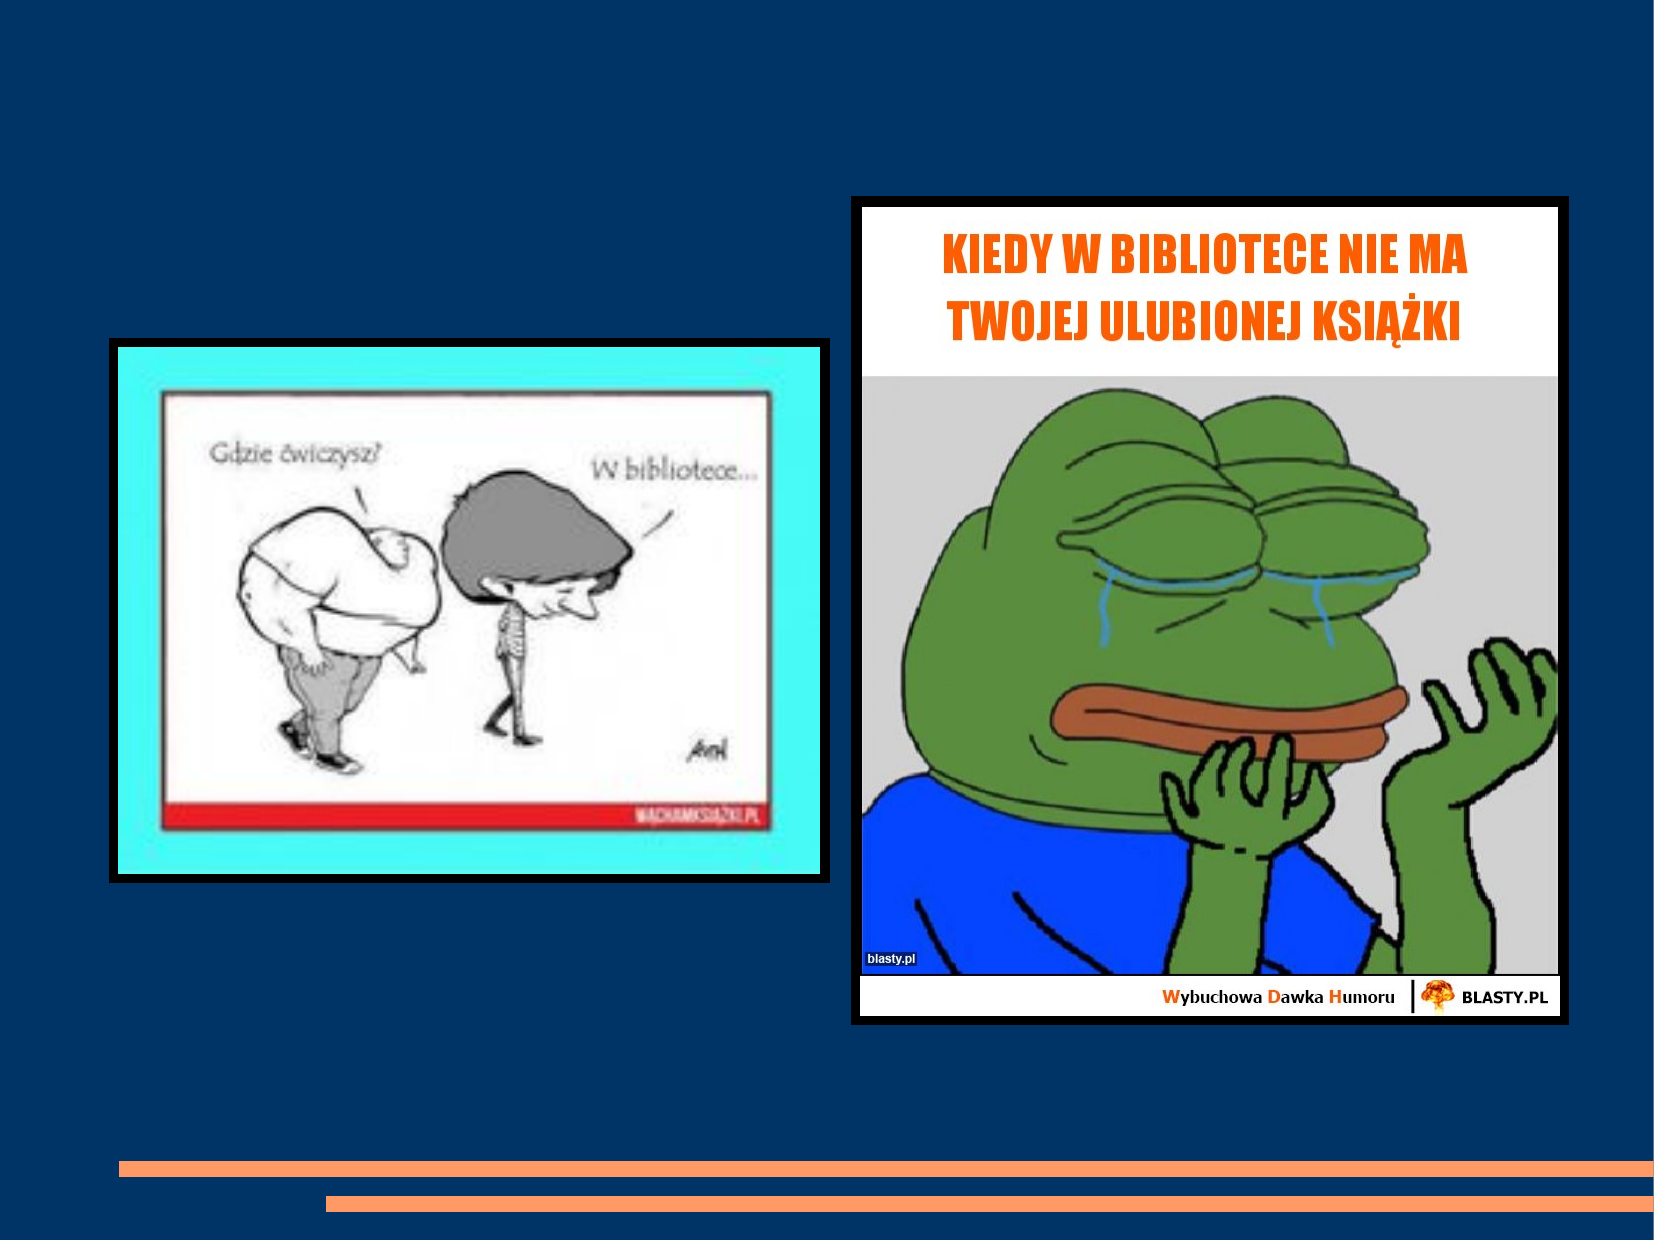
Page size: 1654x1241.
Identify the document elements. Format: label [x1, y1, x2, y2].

picture [118, 347, 821, 875]
picture [860, 205, 1560, 1016]
